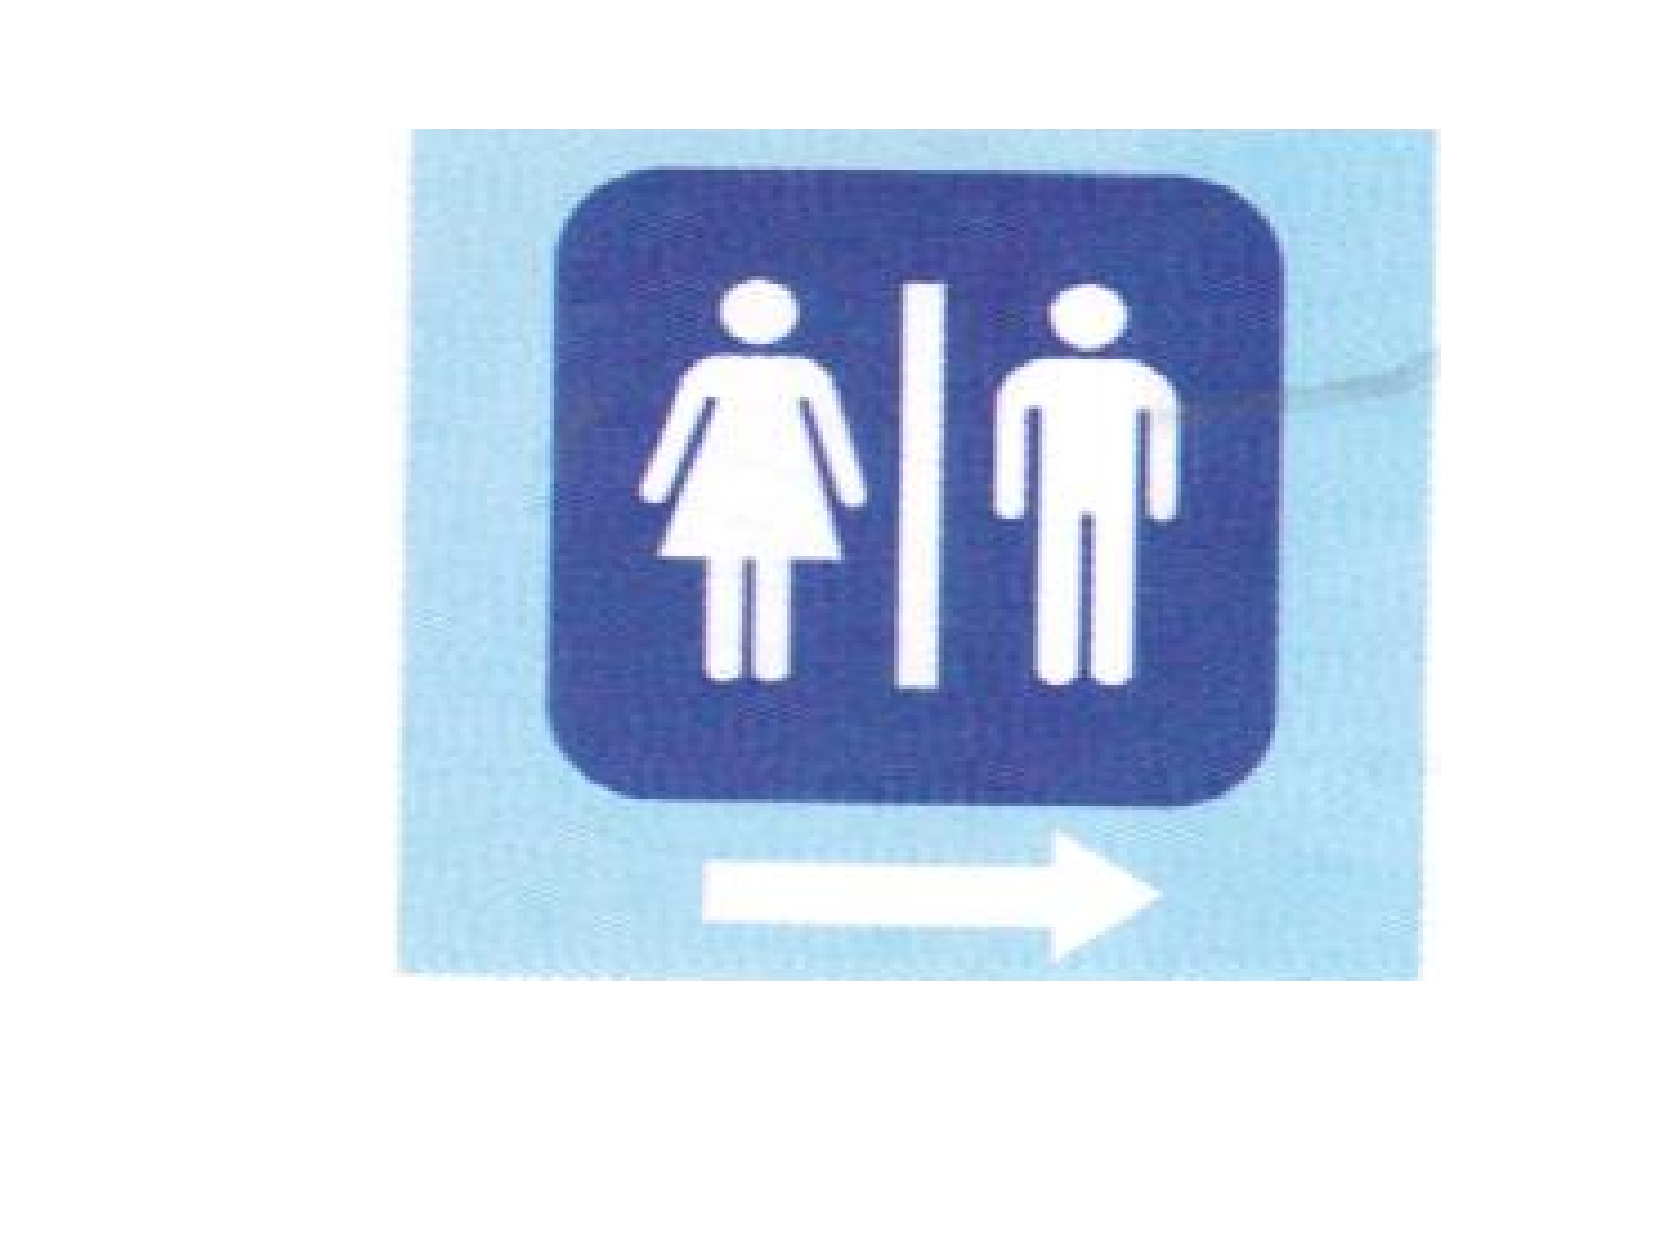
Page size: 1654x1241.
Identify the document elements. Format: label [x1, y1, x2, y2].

picture [389, 129, 1441, 981]
